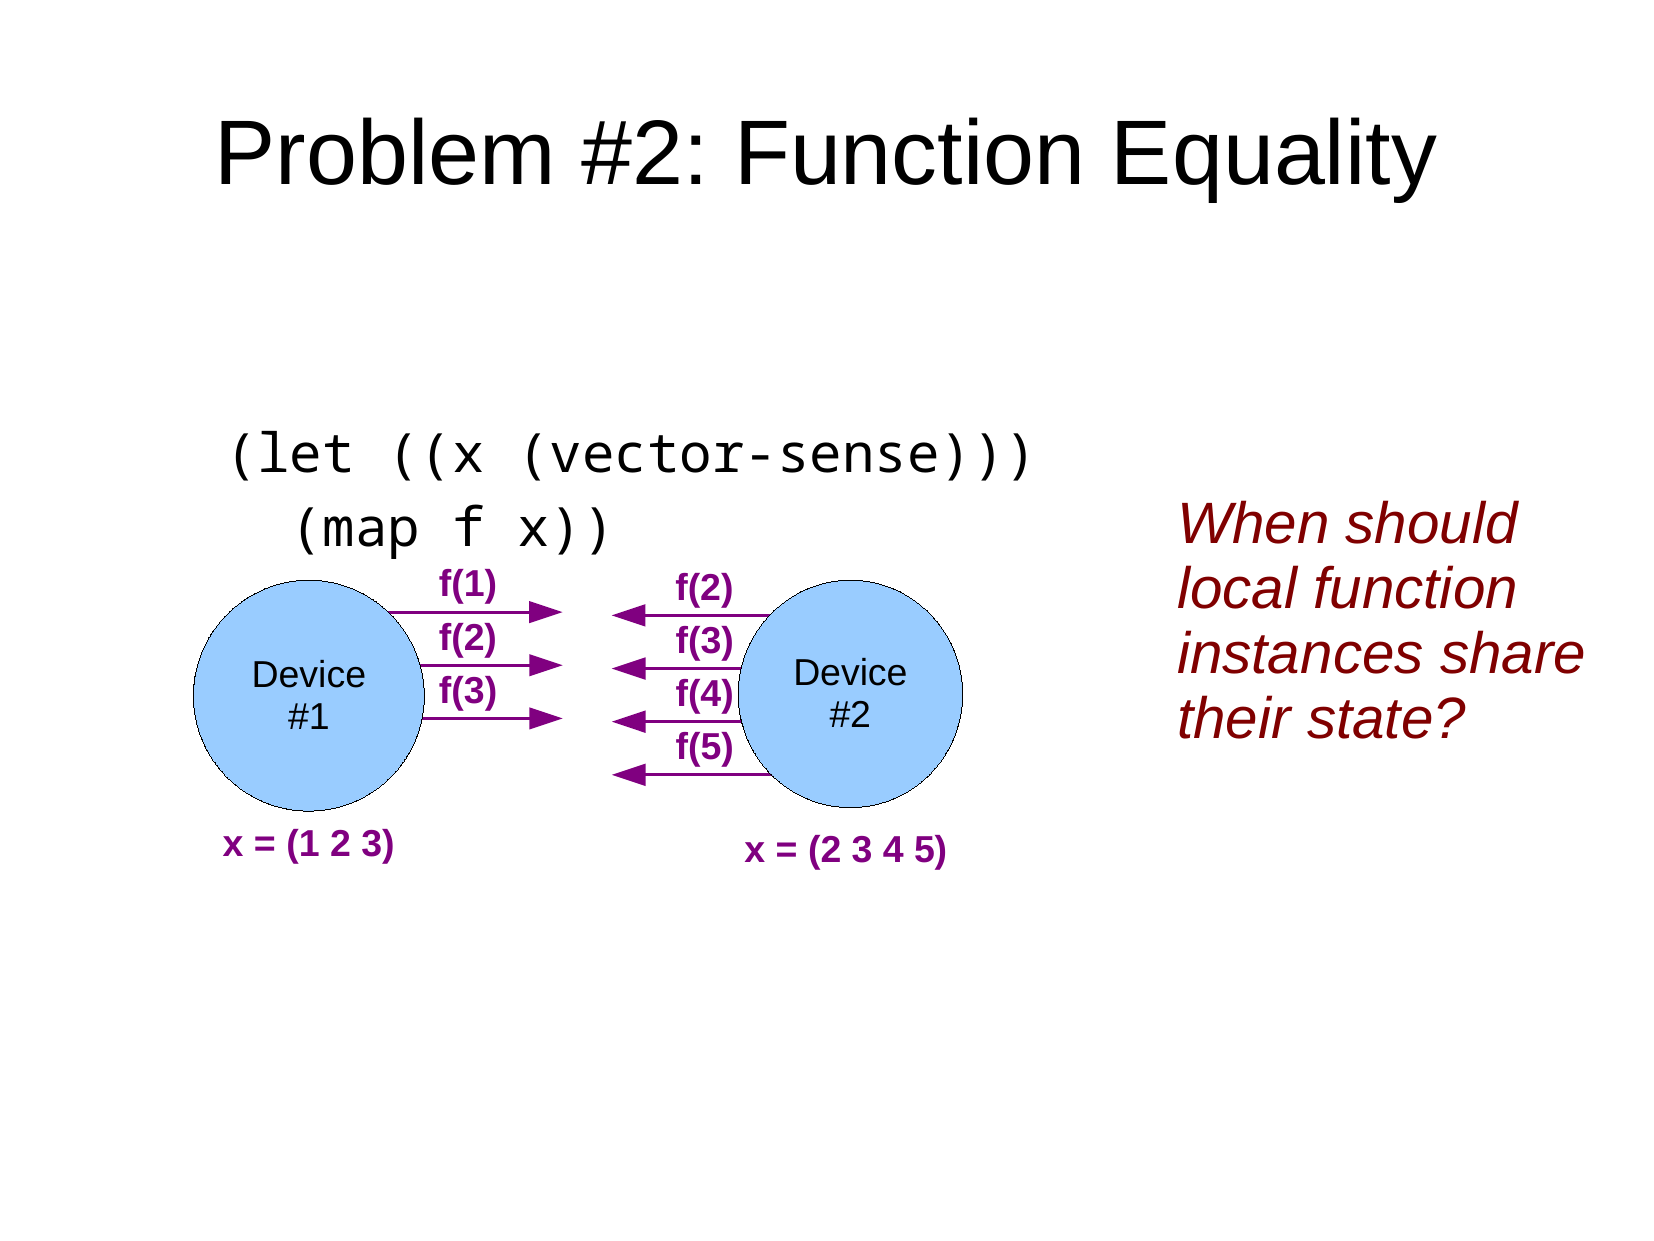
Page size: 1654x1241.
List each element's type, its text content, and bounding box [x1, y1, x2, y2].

text_box f(2) [424, 608, 512, 661]
text_box Device #1 [193, 580, 425, 812]
text_box f(3) [660, 611, 749, 664]
text_box f(5) [660, 718, 749, 773]
text_box Device #2 [738, 580, 963, 808]
text_box f(4) [660, 664, 741, 718]
text_box x = (2 3 4 5) [729, 821, 963, 879]
text_box When should local function instances share their state? [1162, 483, 1613, 766]
text_box x = (1 2 3) [207, 815, 410, 873]
text_box (let ((x (vector-sense))) (map f x)) [225, 414, 1113, 523]
text_box f(1) [424, 555, 512, 608]
text_box f(3) [424, 661, 513, 717]
text_box f(2) [660, 558, 749, 611]
title Problem #2: Function Equality [82, 56, 1571, 250]
